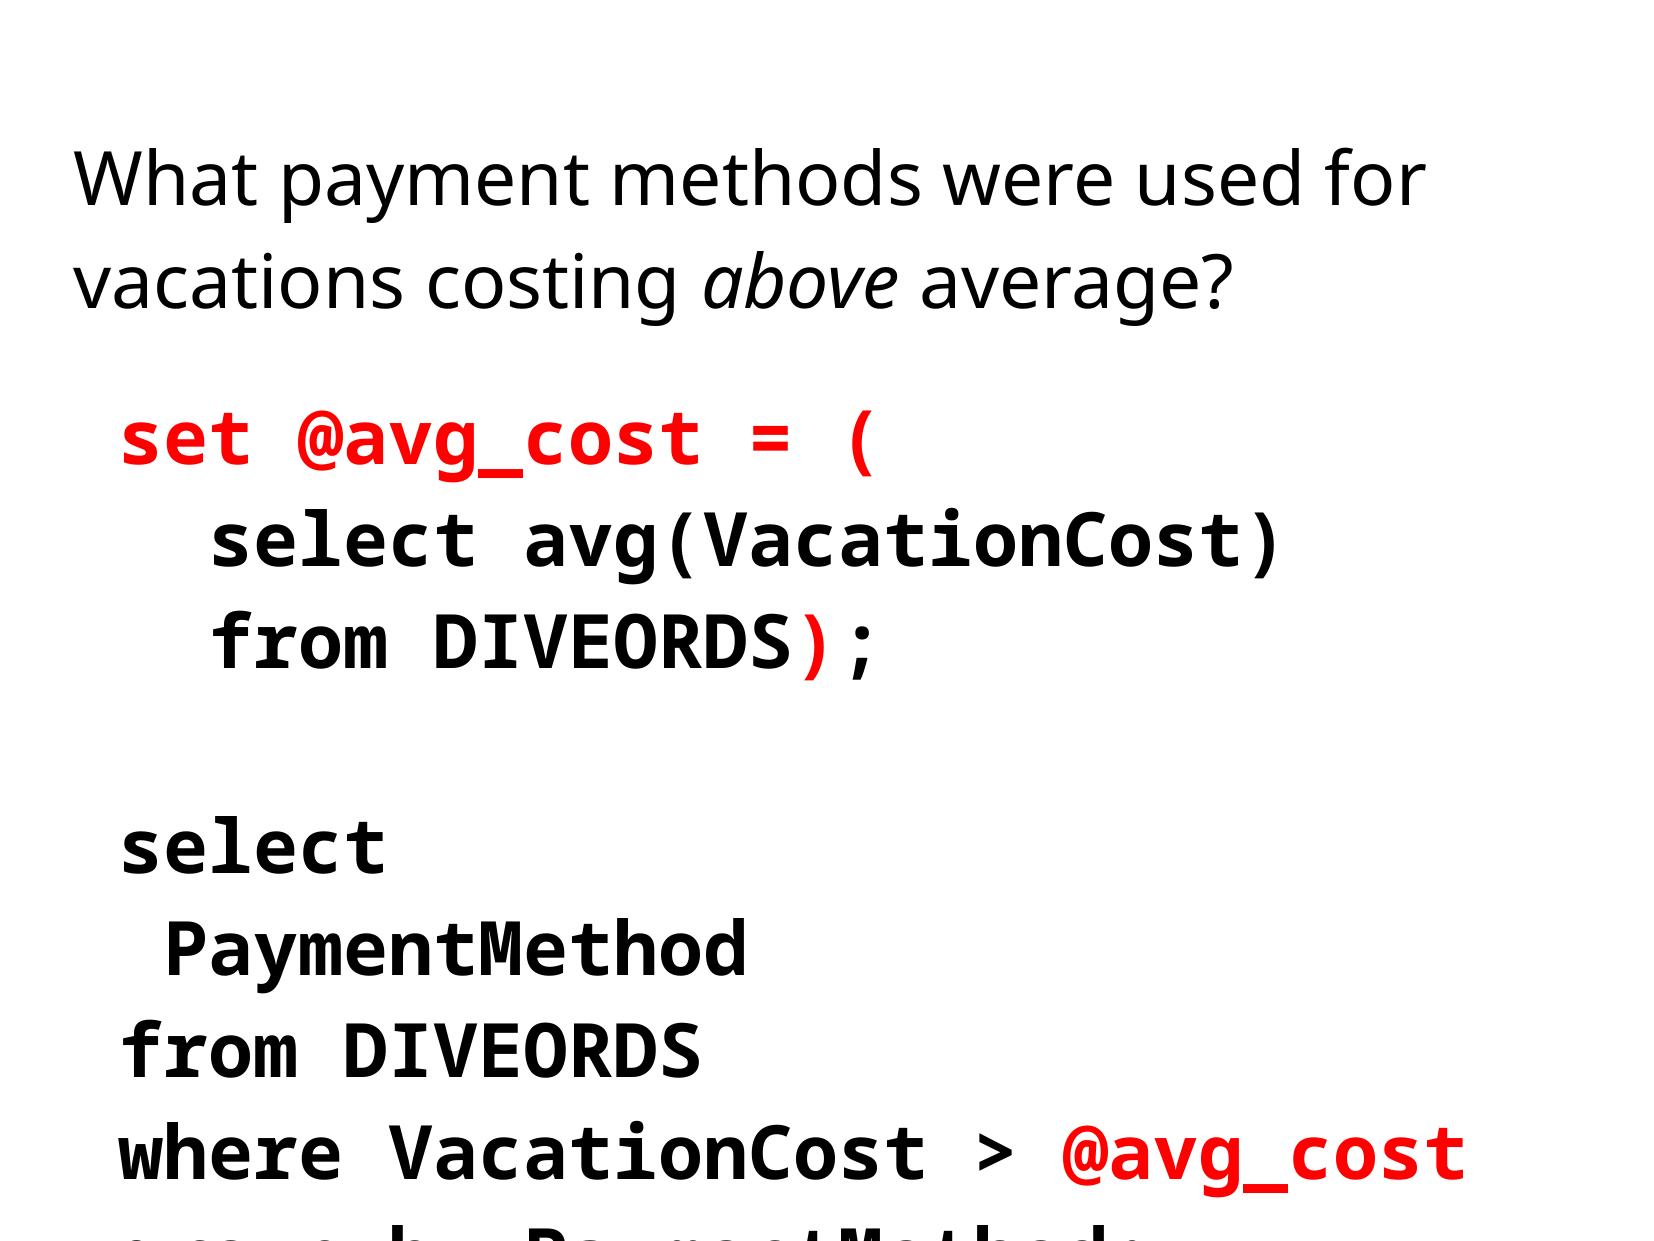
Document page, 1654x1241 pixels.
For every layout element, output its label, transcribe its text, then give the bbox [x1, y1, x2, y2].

text_box What payment methods were used for vacations costing above average? [59, 118, 1565, 316]
subtitle set @avg_cost = ( select avg(VacationCost) from DIVEORDS); select PaymentMethod from DIVEORDS where VacationCost > @avg_cost group by PaymentMethod; [118, 383, 1654, 1163]
